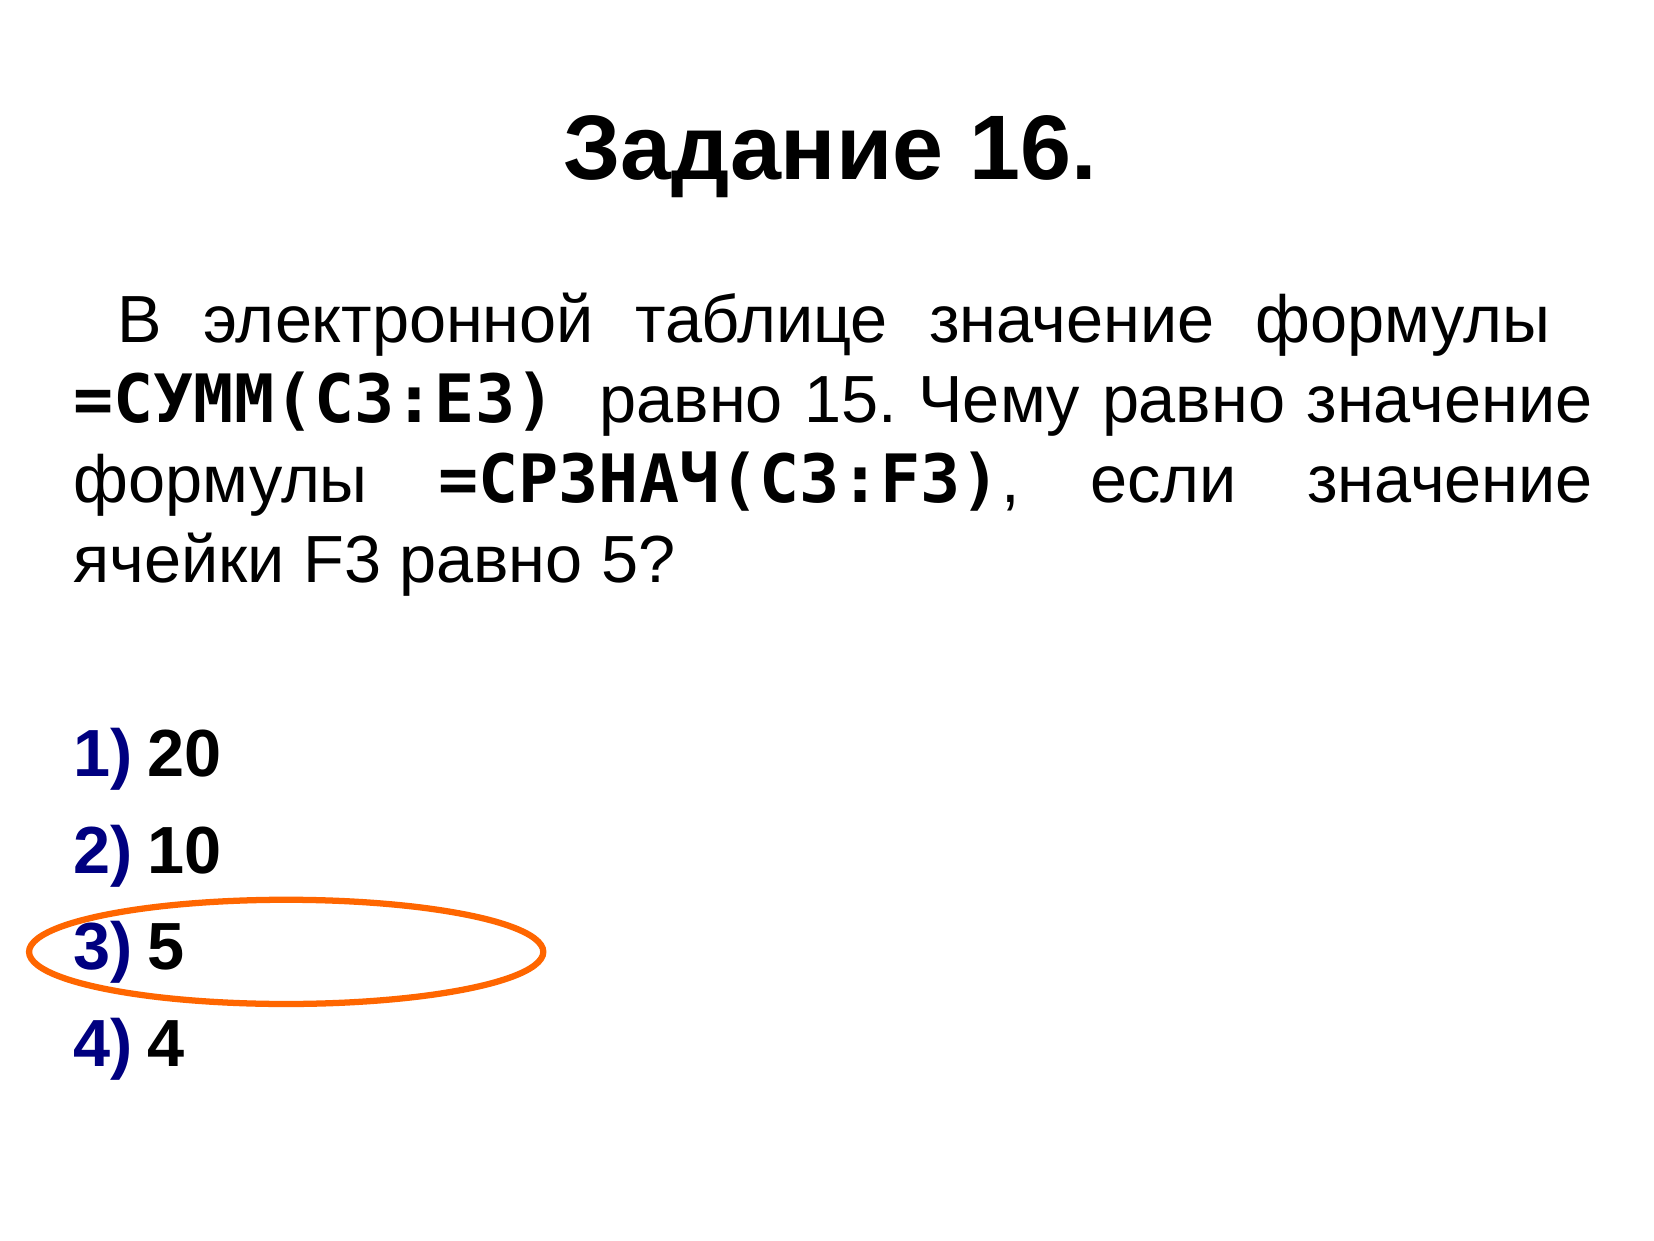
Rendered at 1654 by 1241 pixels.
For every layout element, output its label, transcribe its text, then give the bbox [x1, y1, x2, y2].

title Задание 16. [82, 68, 1571, 268]
list В электронной таблице значение формулы =СУММ(C3:E3) равно 15. Чему равно значение формулы =СРЗНАЧ(C3:F3), если значение ячейки F3 равно 5? 20 10 5 4 [58, 268, 1609, 1194]
list В электронной таблице значение формулы =СУММ(C3:E3) равно 15. Чему равно значение формулы =СРЗНАЧ(C3:F3), если значение ячейки F3 равно 5? 20 10 5 4 [58, 903, 539, 1000]
